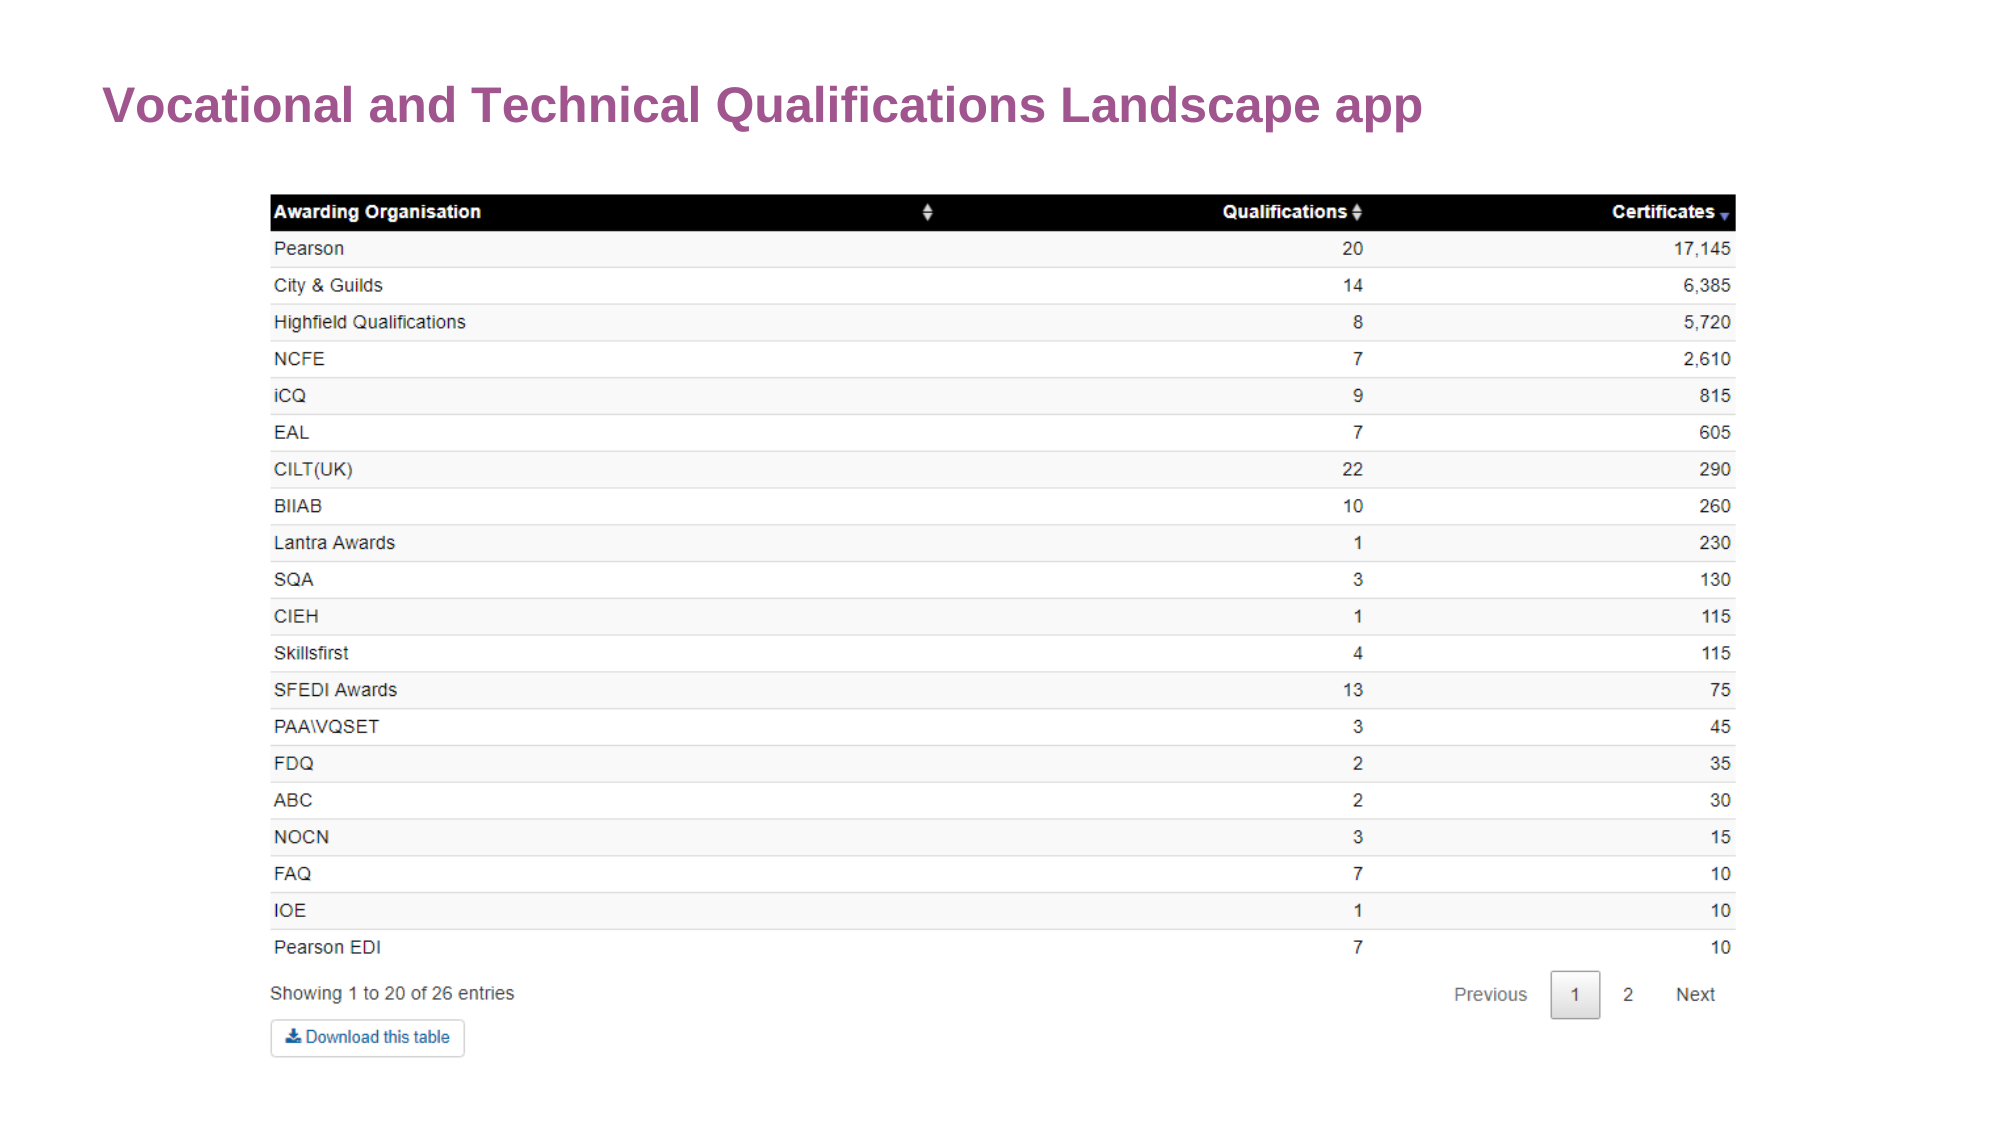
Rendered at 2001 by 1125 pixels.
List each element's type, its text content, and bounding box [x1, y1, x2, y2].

title Vocational and Technical Qualifications Landscape app [102, 66, 1491, 161]
picture [255, 167, 1749, 1072]
